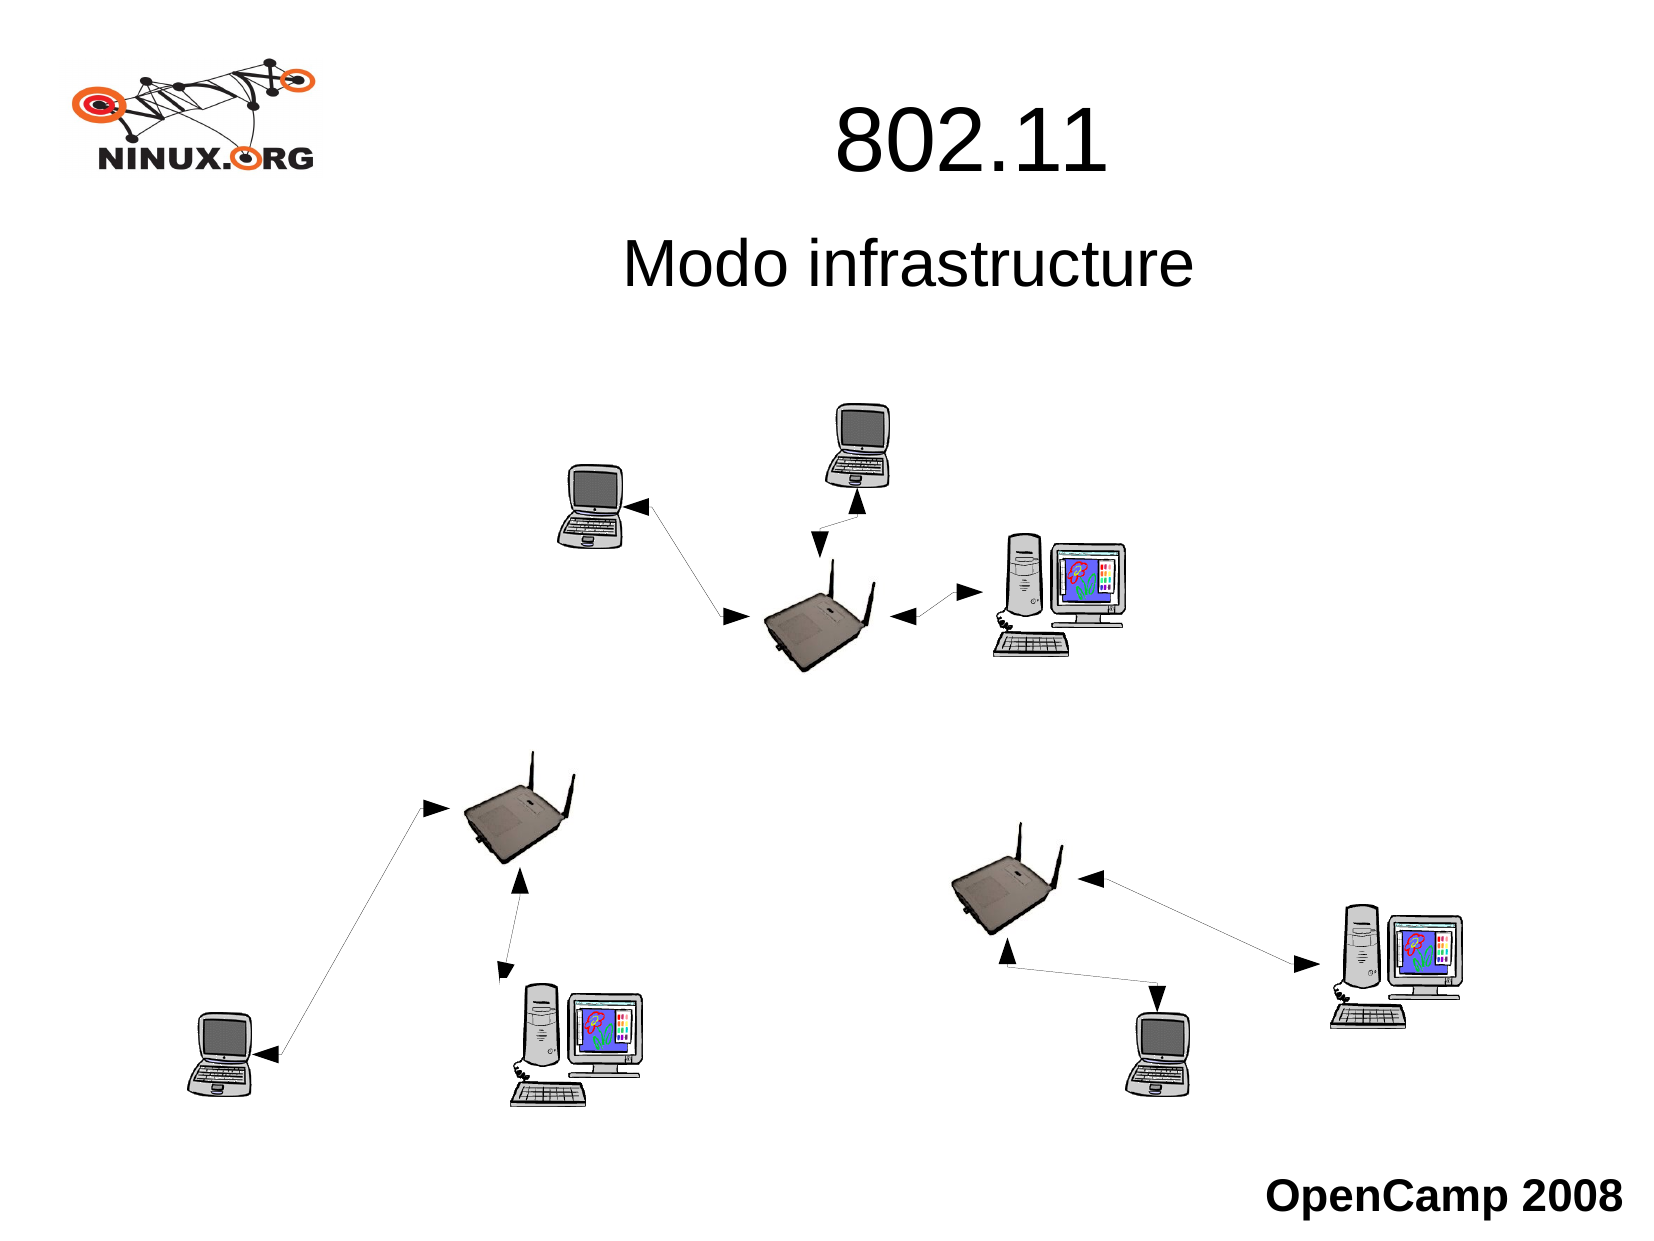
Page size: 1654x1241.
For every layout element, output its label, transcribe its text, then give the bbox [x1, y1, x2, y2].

picture [500, 978, 643, 1107]
picture [983, 528, 1126, 657]
picture [450, 749, 590, 867]
picture [825, 403, 890, 488]
picture [1125, 1012, 1190, 1097]
text_box OpenCamp 2008 [1237, 1162, 1651, 1237]
picture [187, 1012, 252, 1097]
picture [1320, 899, 1463, 1029]
subtitle Modo infrastructure [165, 189, 1654, 338]
picture [937, 820, 1078, 938]
picture [557, 464, 623, 550]
picture [750, 557, 890, 676]
title 802.11 [383, 43, 1565, 189]
picture [59, 58, 323, 178]
